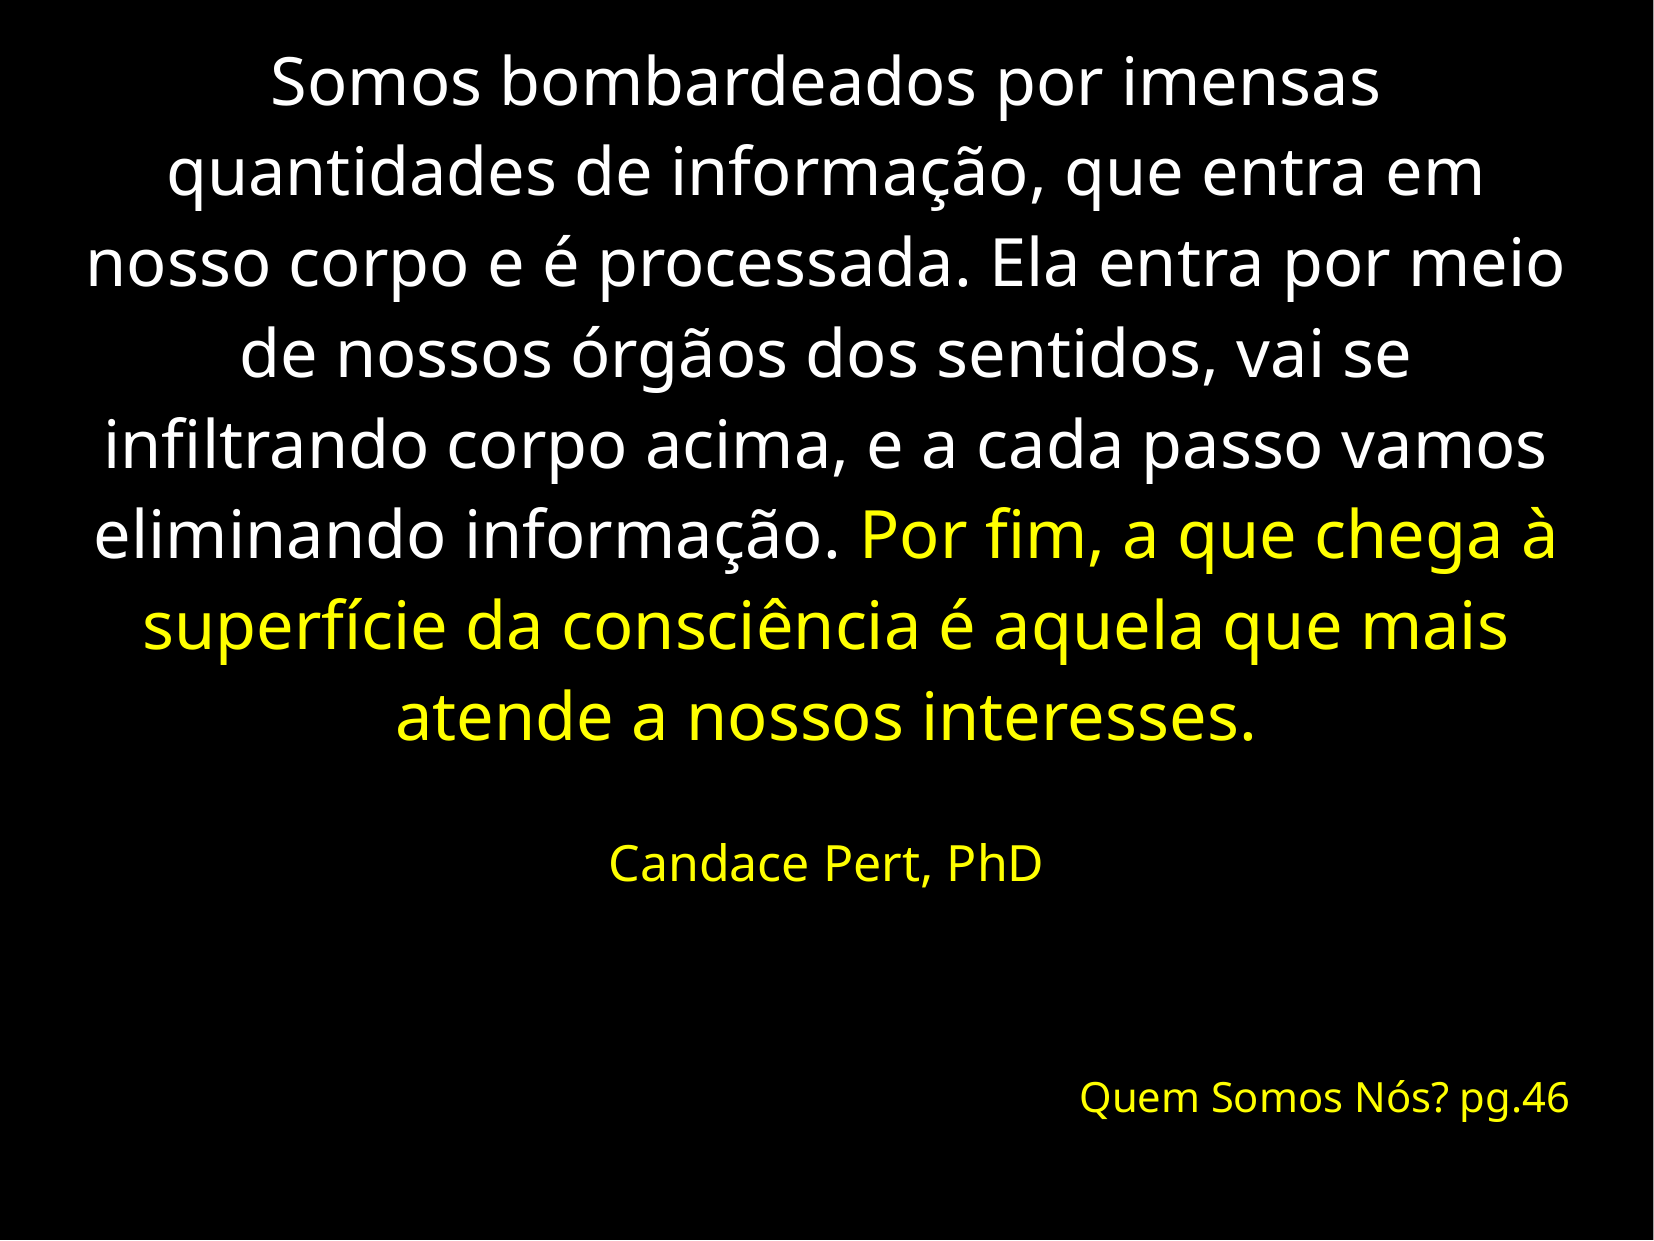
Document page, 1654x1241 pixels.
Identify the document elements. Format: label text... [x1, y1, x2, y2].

subtitle Somos bombardeados por imensas quantidades de informação, que entra em nosso corpo e é processada. Ela entra por meio de nossos órgãos dos sentidos, vai se infiltrando corpo acima, e a cada passo vamos eliminando informação. Por fim, a que chega à superfície da consciência é aquela que mais atende a nossos interesses. Candace Pert, PhD Quem Somos Nós? pg.46 [82, 49, 1571, 1109]
